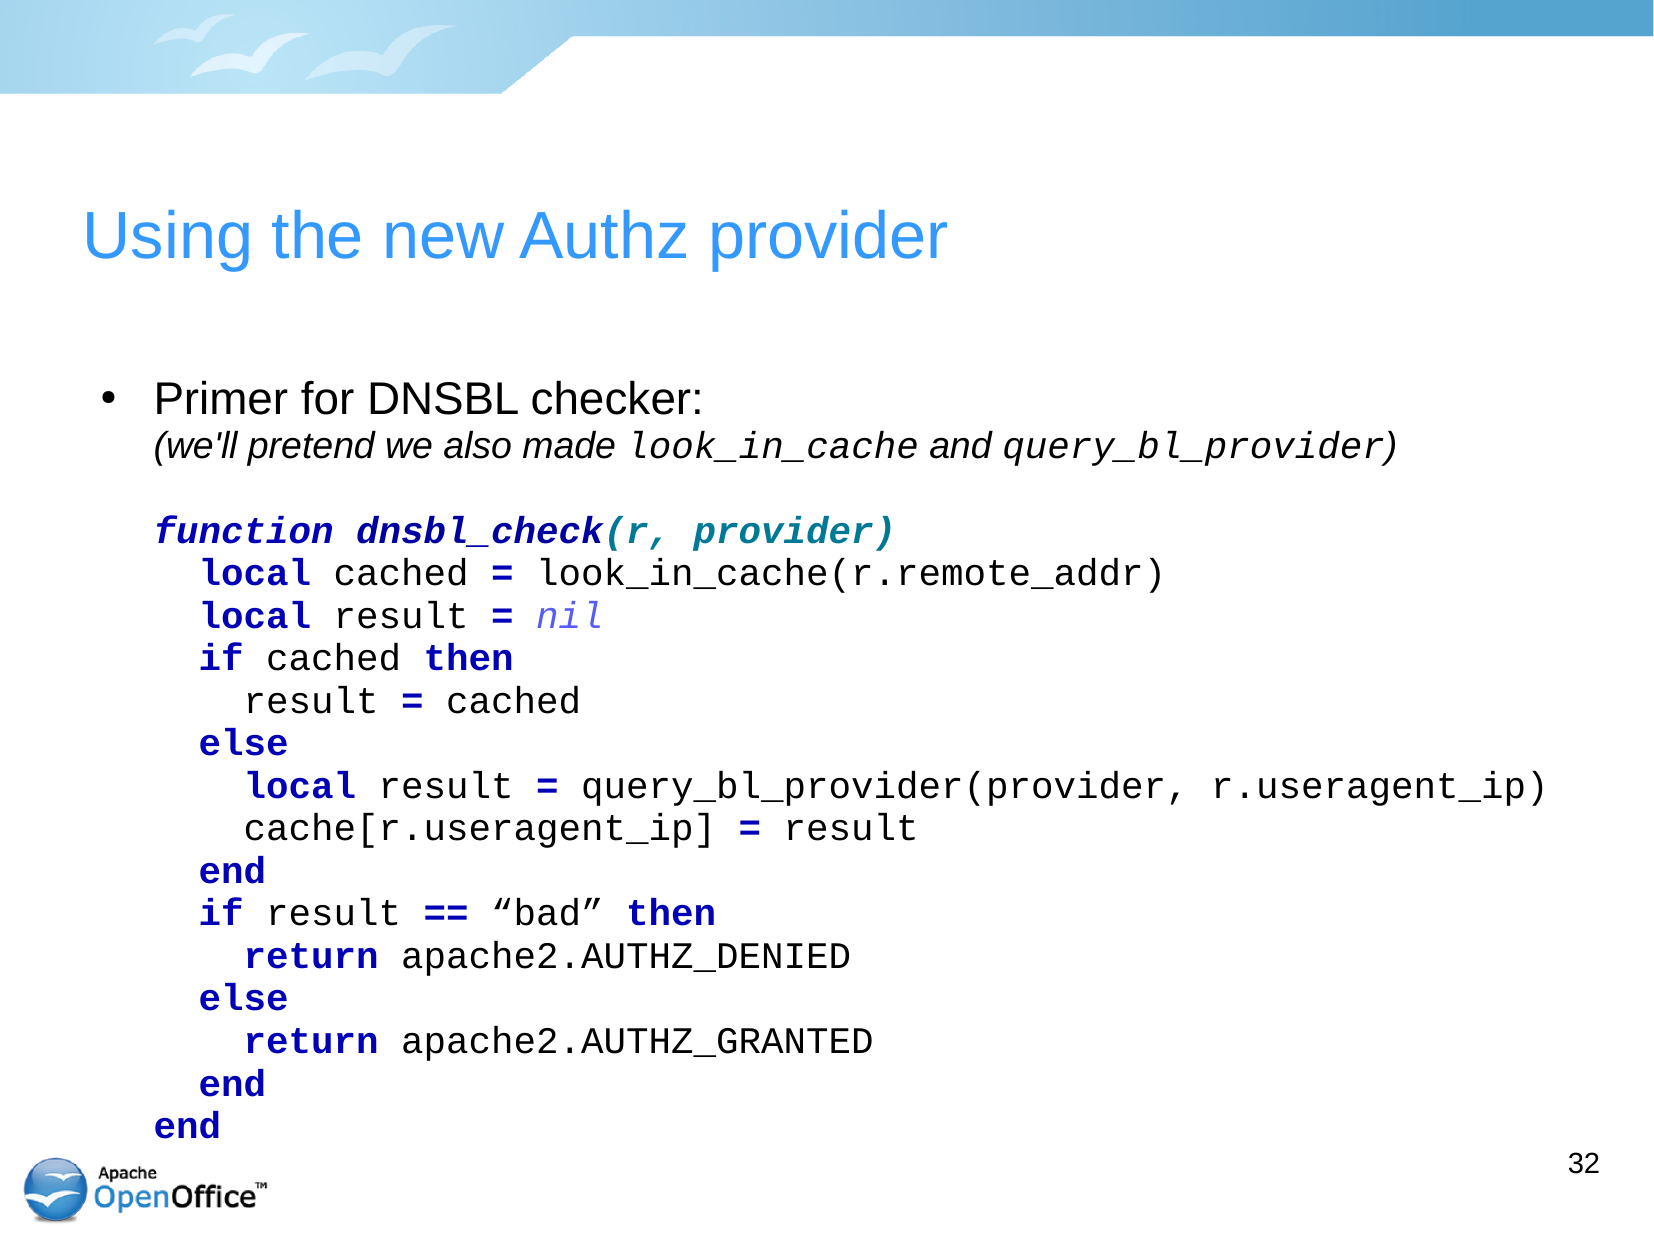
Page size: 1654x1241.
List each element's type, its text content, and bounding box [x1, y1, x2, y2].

picture [0, 0, 1654, 1241]
list Primer for DNSBL checker: (we'll pretend we also made look_in_cache and query_bl_provider) function dnsbl_check(r, provider) local cached = look_in_cache(r.remote_addr) local result = nil if cached then result = cached else local result = query_bl_provider(provider, r.useragent_ip) cache[r.useragent_ip] = result end if result == “bad” then return apache2.AUTHZ_DENIED else return apache2.AUTHZ_GRANTED end end [82, 372, 1571, 1241]
picture [1571, 1155, 1579, 1171]
title Using the new Authz provider [82, 132, 1571, 340]
